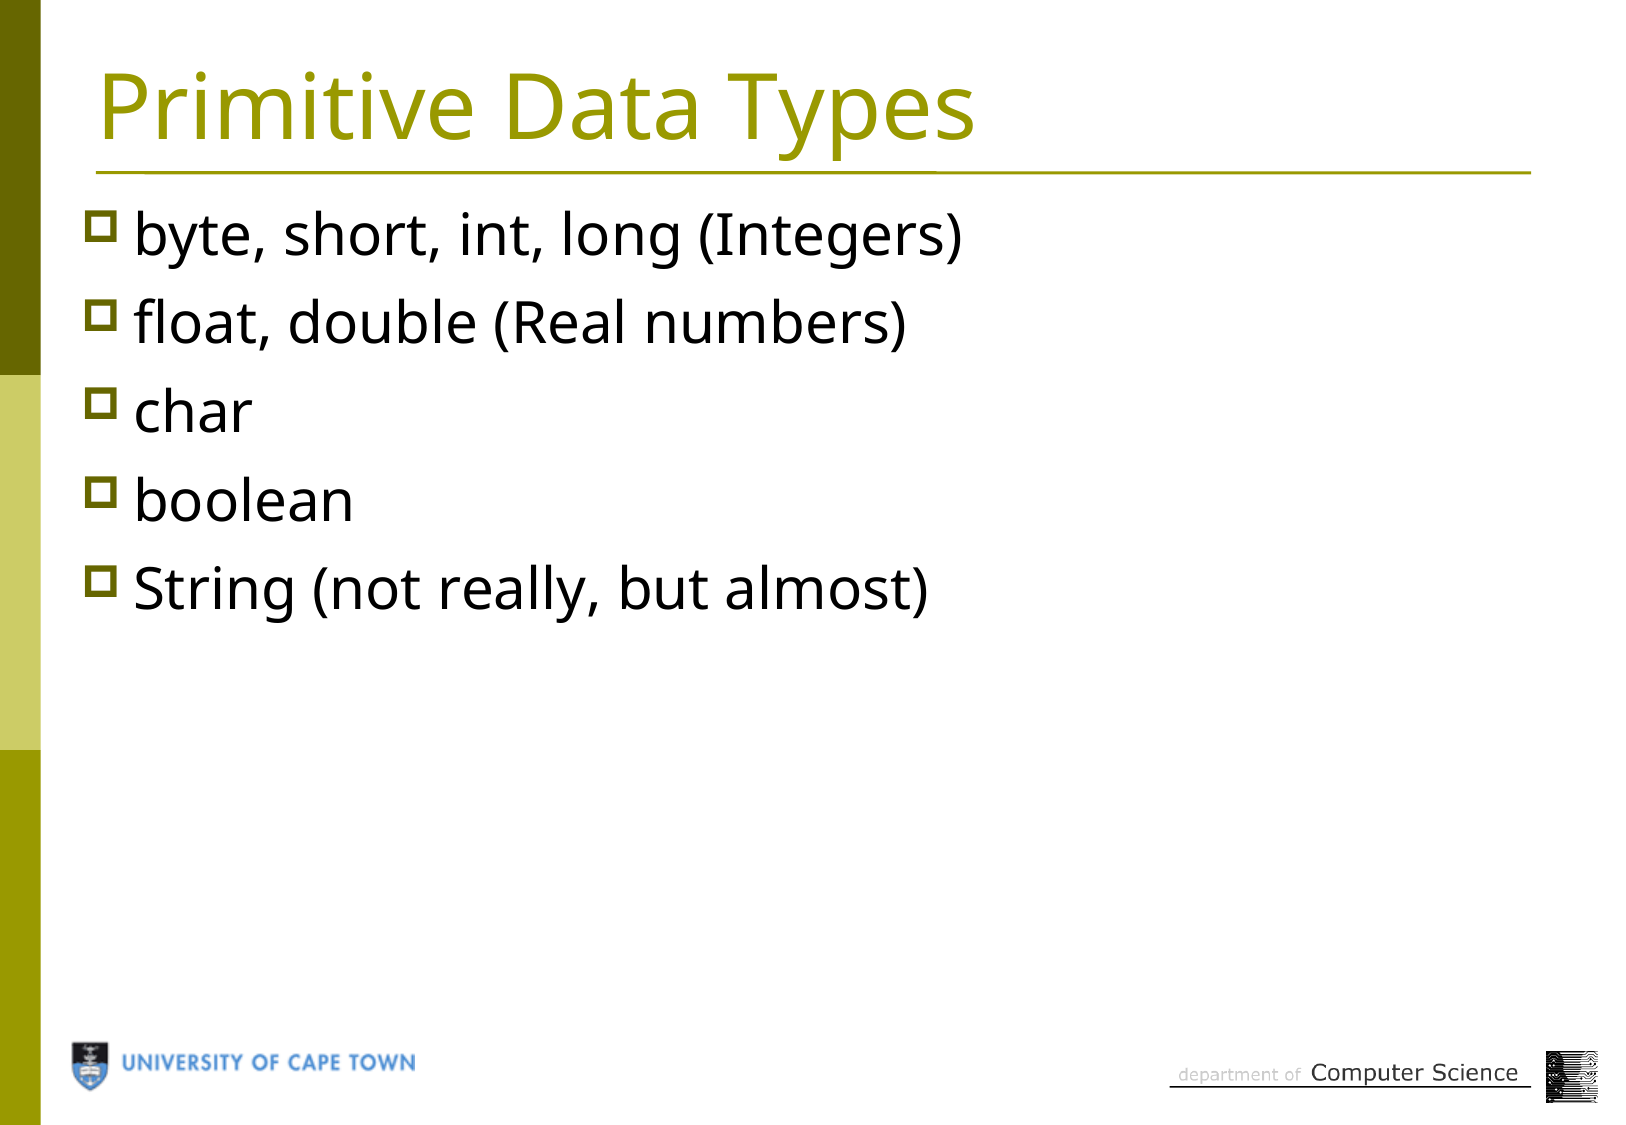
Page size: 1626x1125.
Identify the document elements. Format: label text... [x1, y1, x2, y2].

title Primitive Data Types [81, 37, 1543, 180]
picture [61, 1024, 415, 1103]
picture [1169, 1043, 1532, 1091]
picture [1546, 1051, 1598, 1103]
text_box byte, short, int, long (Integers)‏ float, double (Real numbers) char boolean String (not really, but almost)‏ [81, 196, 1543, 622]
